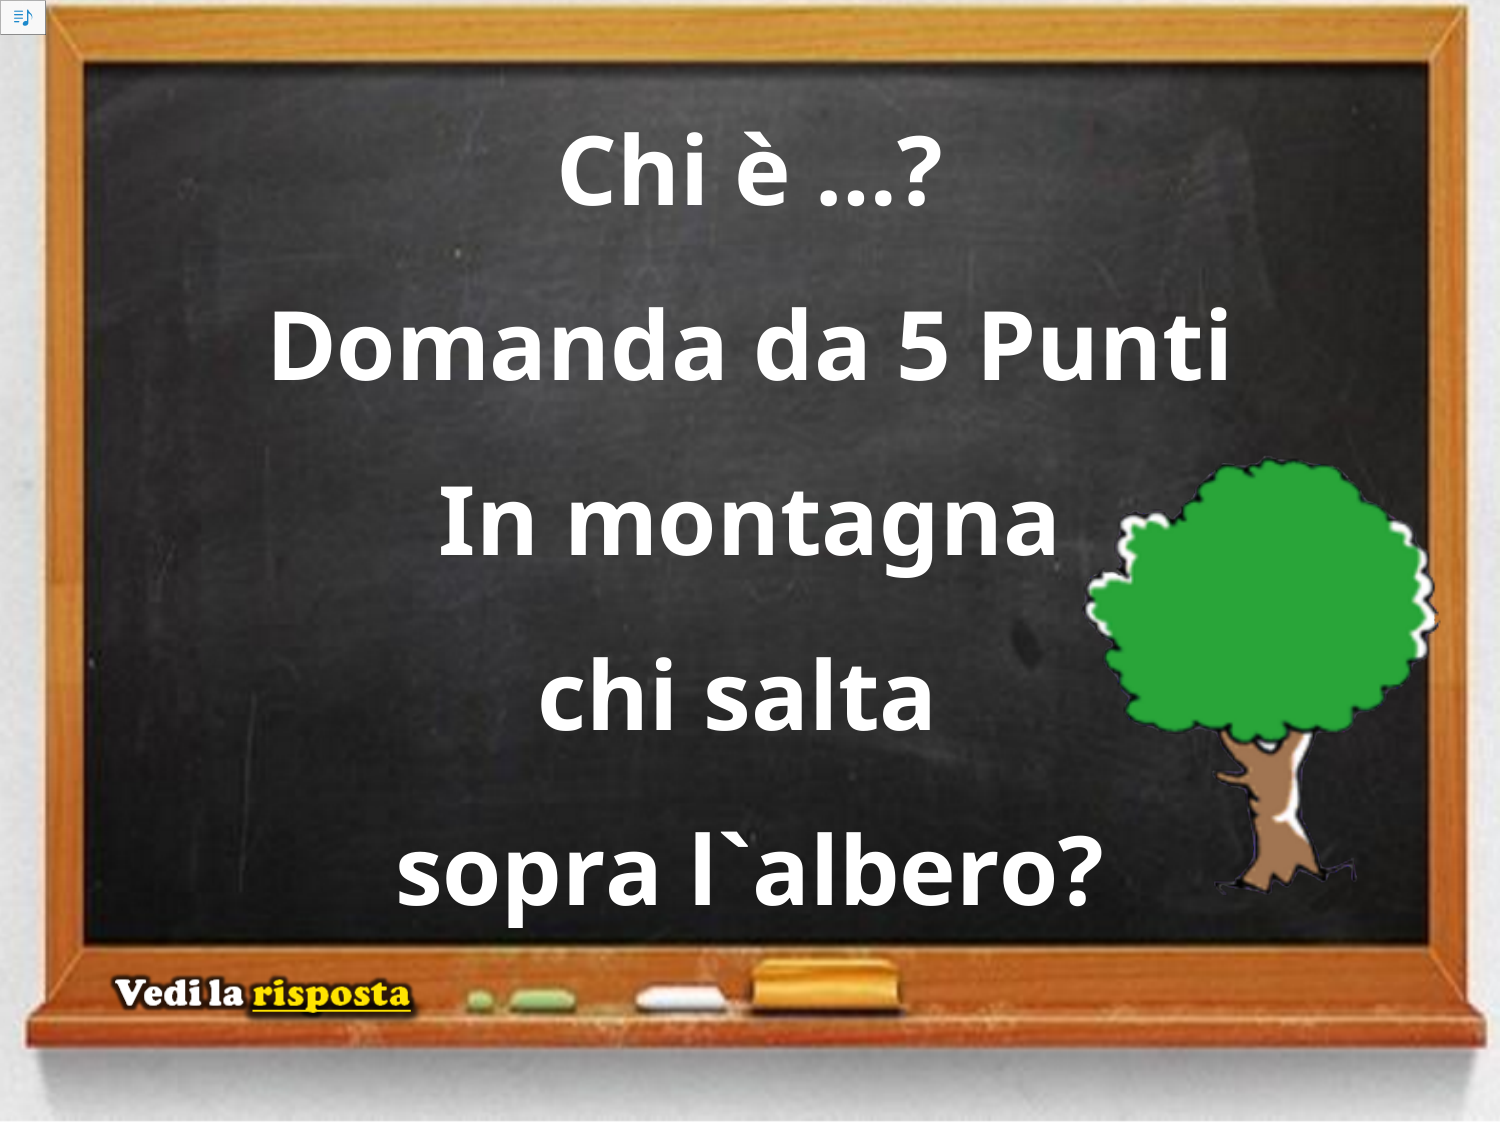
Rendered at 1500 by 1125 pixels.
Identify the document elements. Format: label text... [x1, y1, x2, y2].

picture [0, 0, 1500, 1125]
text_box Chi è …? Domanda da 5 Punti In montagna chi salta sopra l`albero? [87, 102, 1413, 933]
text_box [0, 0, 47, 36]
